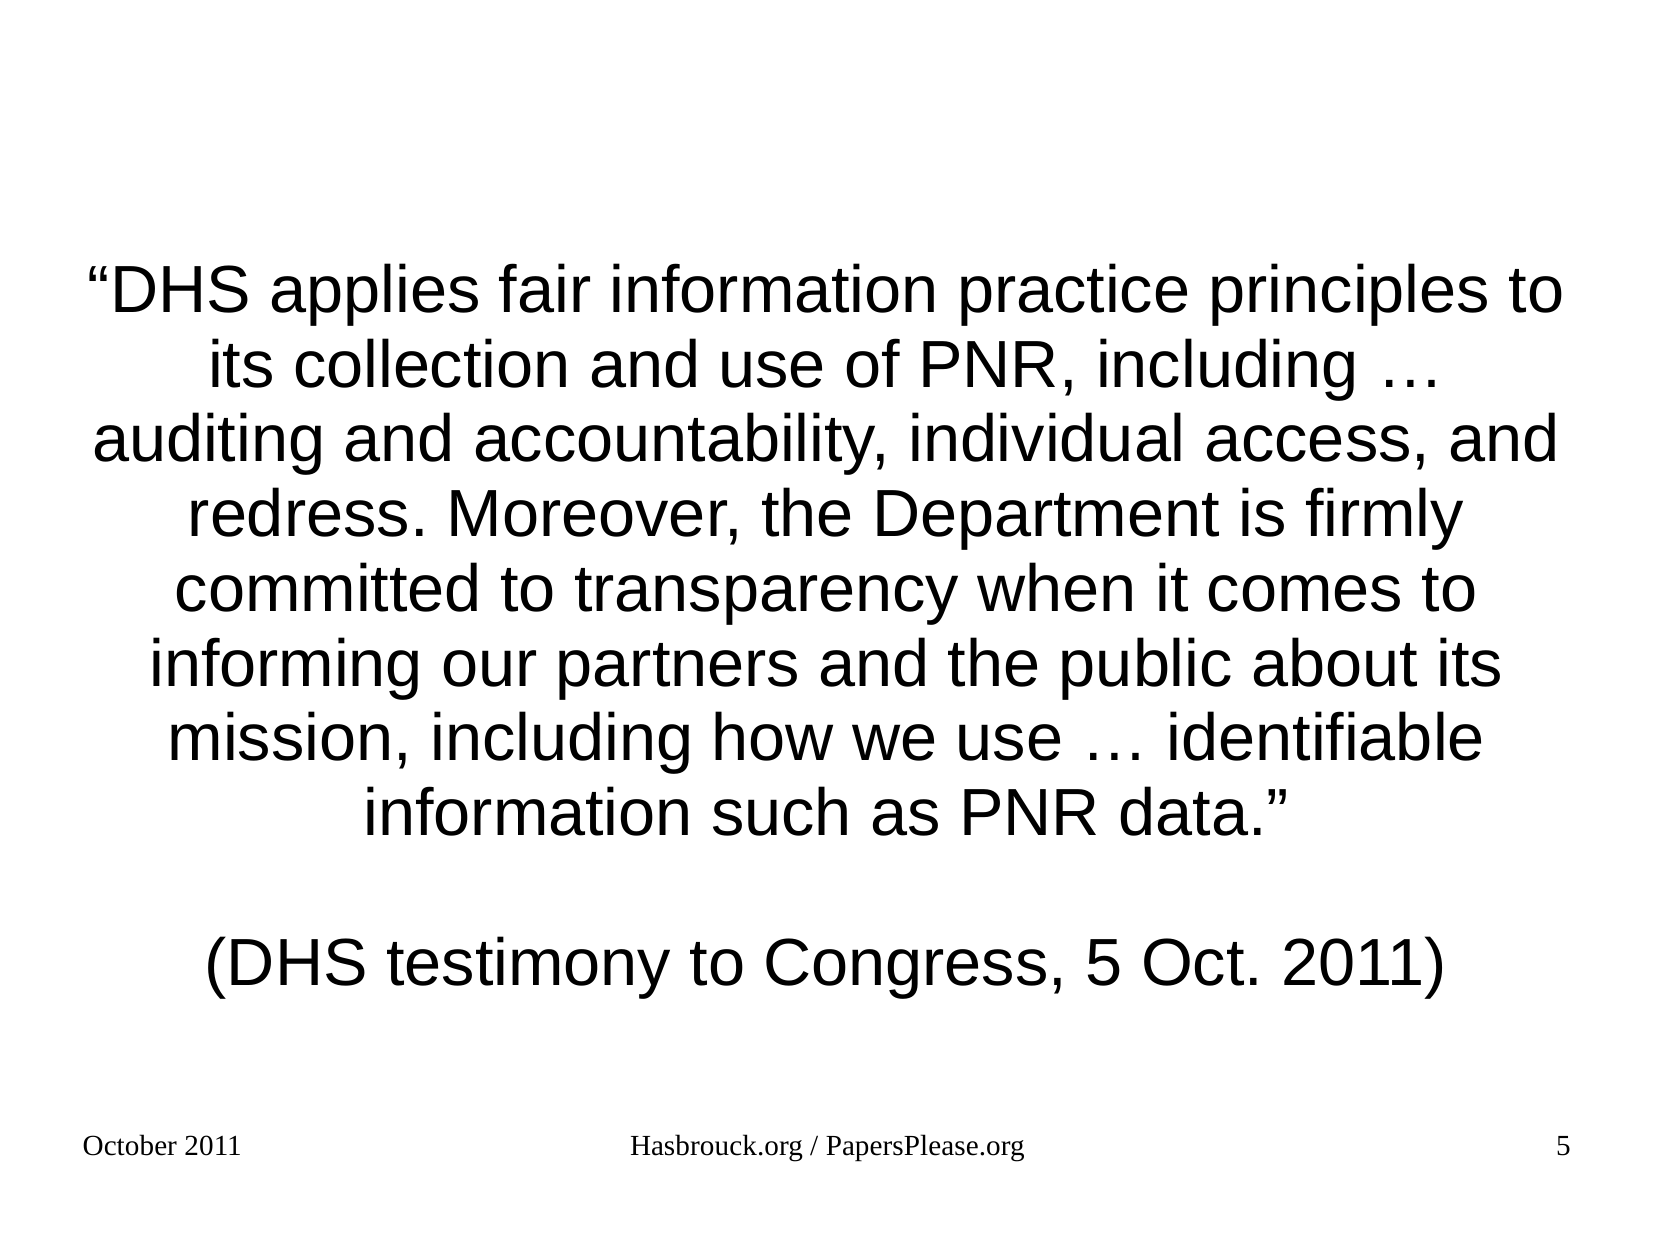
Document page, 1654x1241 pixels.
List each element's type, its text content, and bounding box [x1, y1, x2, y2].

subtitle “DHS applies fair information practice principles to its collection and use of PNR, including … auditing and accountability, individual access, and redress. Moreover, the Department is firmly committed to transparency when it comes to informing our partners and the public about its mission, including how we use … identifiable information such as PNR data.” (DHS testimony to Congress, 5 Oct. 2011) [82, 150, 1571, 1102]
